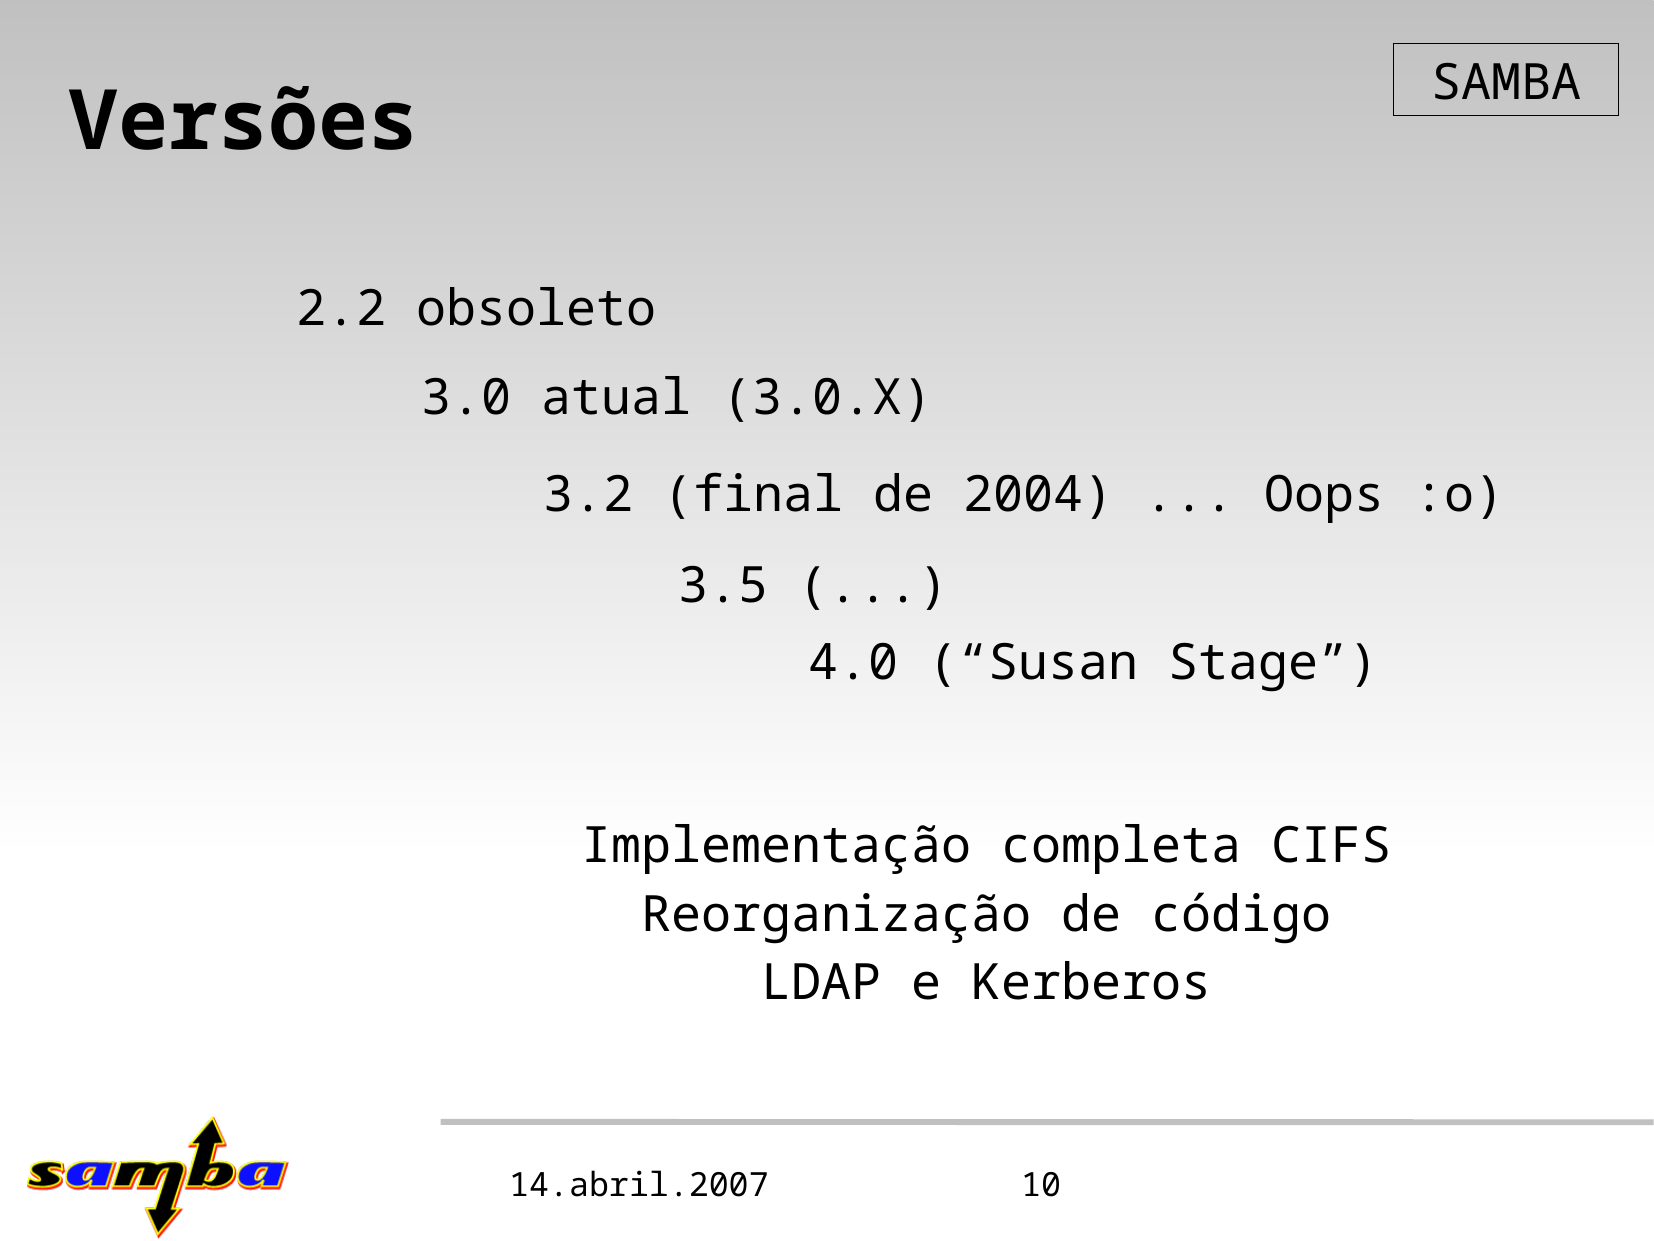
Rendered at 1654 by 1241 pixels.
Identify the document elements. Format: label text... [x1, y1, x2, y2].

text_box 2.2 obsoleto [296, 271, 657, 334]
text_box SAMBA [1393, 43, 1619, 116]
picture [26, 1116, 290, 1241]
text_box Implementação completa CIFS Reorganização de código LDAP e Kerberos [581, 809, 1392, 995]
text_box 3.2 (final de 2004) ... Oops :o) [543, 458, 1488, 521]
text_box 4.0 (“Susan Stage”) [808, 625, 1370, 688]
text_box 3.0 atual (3.0.X) [421, 361, 993, 424]
text_box Versões [68, 60, 1181, 164]
text_box 3.5 (...) [678, 548, 949, 611]
